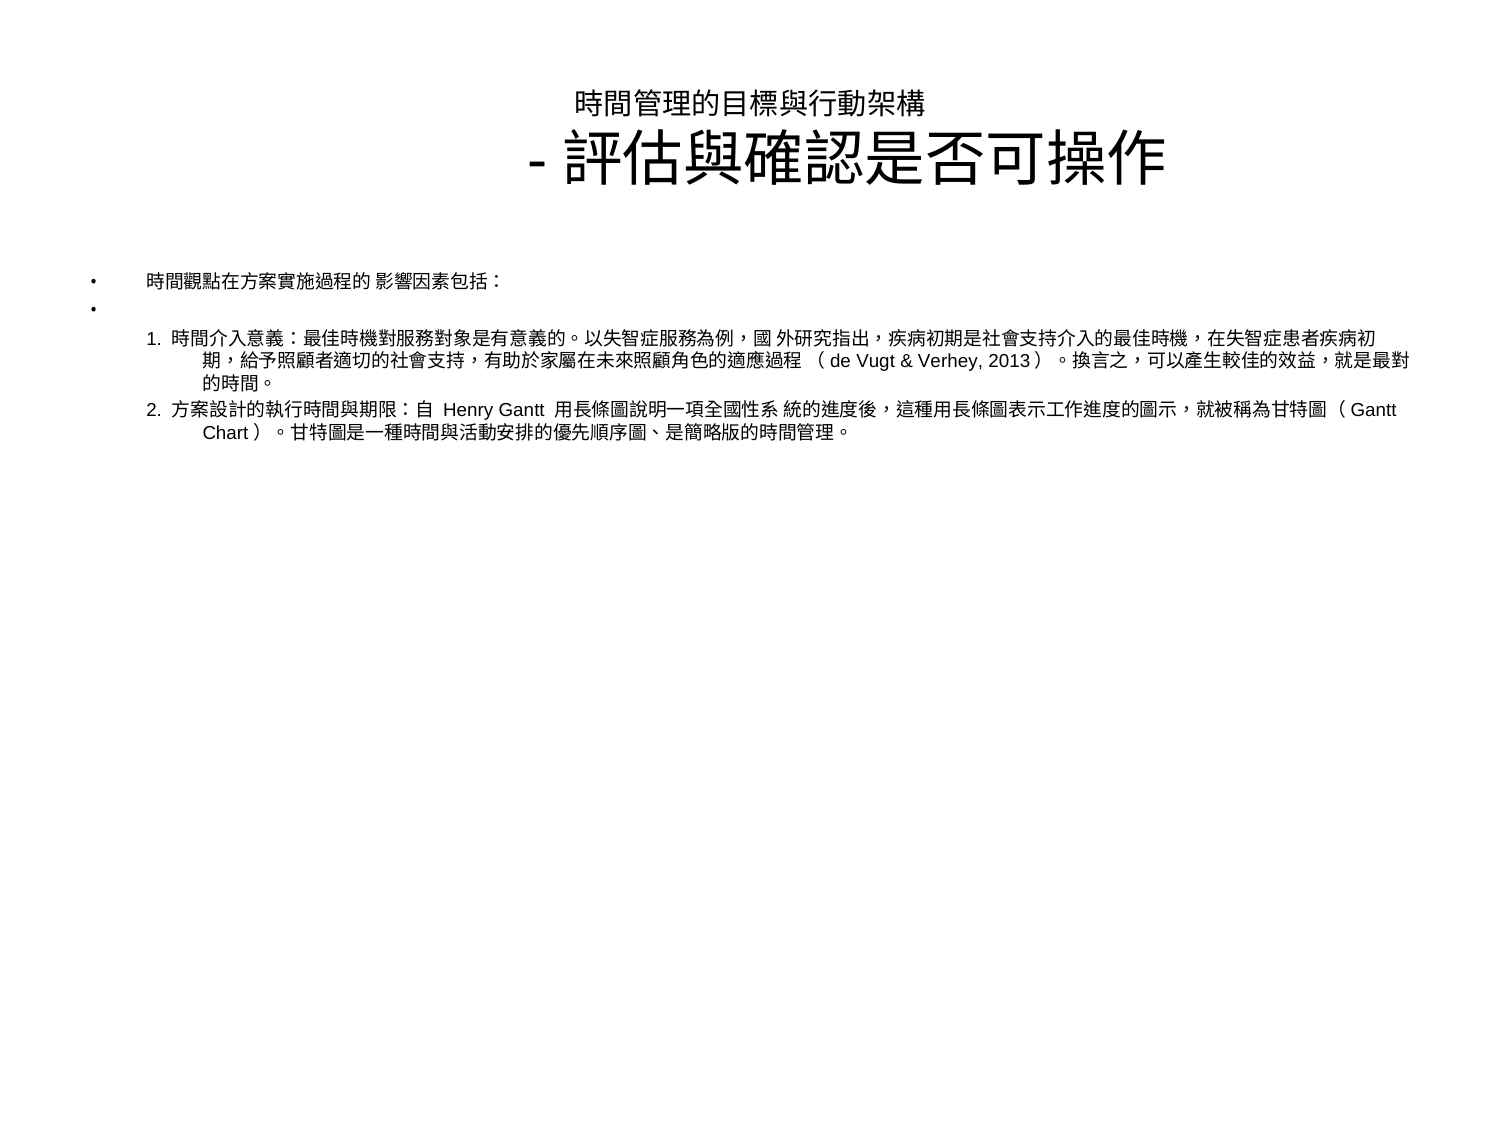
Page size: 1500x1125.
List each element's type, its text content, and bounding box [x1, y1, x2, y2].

list 時間觀點在方案實施過程的 影響因素包括： 1. 時間介入意義：最佳時機對服務對象是有意義的。以失智症服務為例，國 外研究指出，疾病初期是社會支持介入的最佳時機，在失智症患者疾病初期，給予照顧者適切的社會支持，有助於家屬在未來照顧角色的適應過程 （de Vugt & Verhey, 2013）。換言之，可以產生較佳的效益，就是最對的時間。 2. 方案設計的執行時間與期限：自 Henry Gantt 用長條圖說明一項全國性系 統的進度後，這種用長條圖表示工作進度的圖示，就被稱為甘特圖（Gantt Chart）。甘特圖是一種時間與活動安排的優先順序圖、是簡略版的時間管理。 [75, 262, 1426, 1005]
title 時間管理的目標與行動架構 -評估與確認是否可操作 [75, 45, 1426, 233]
